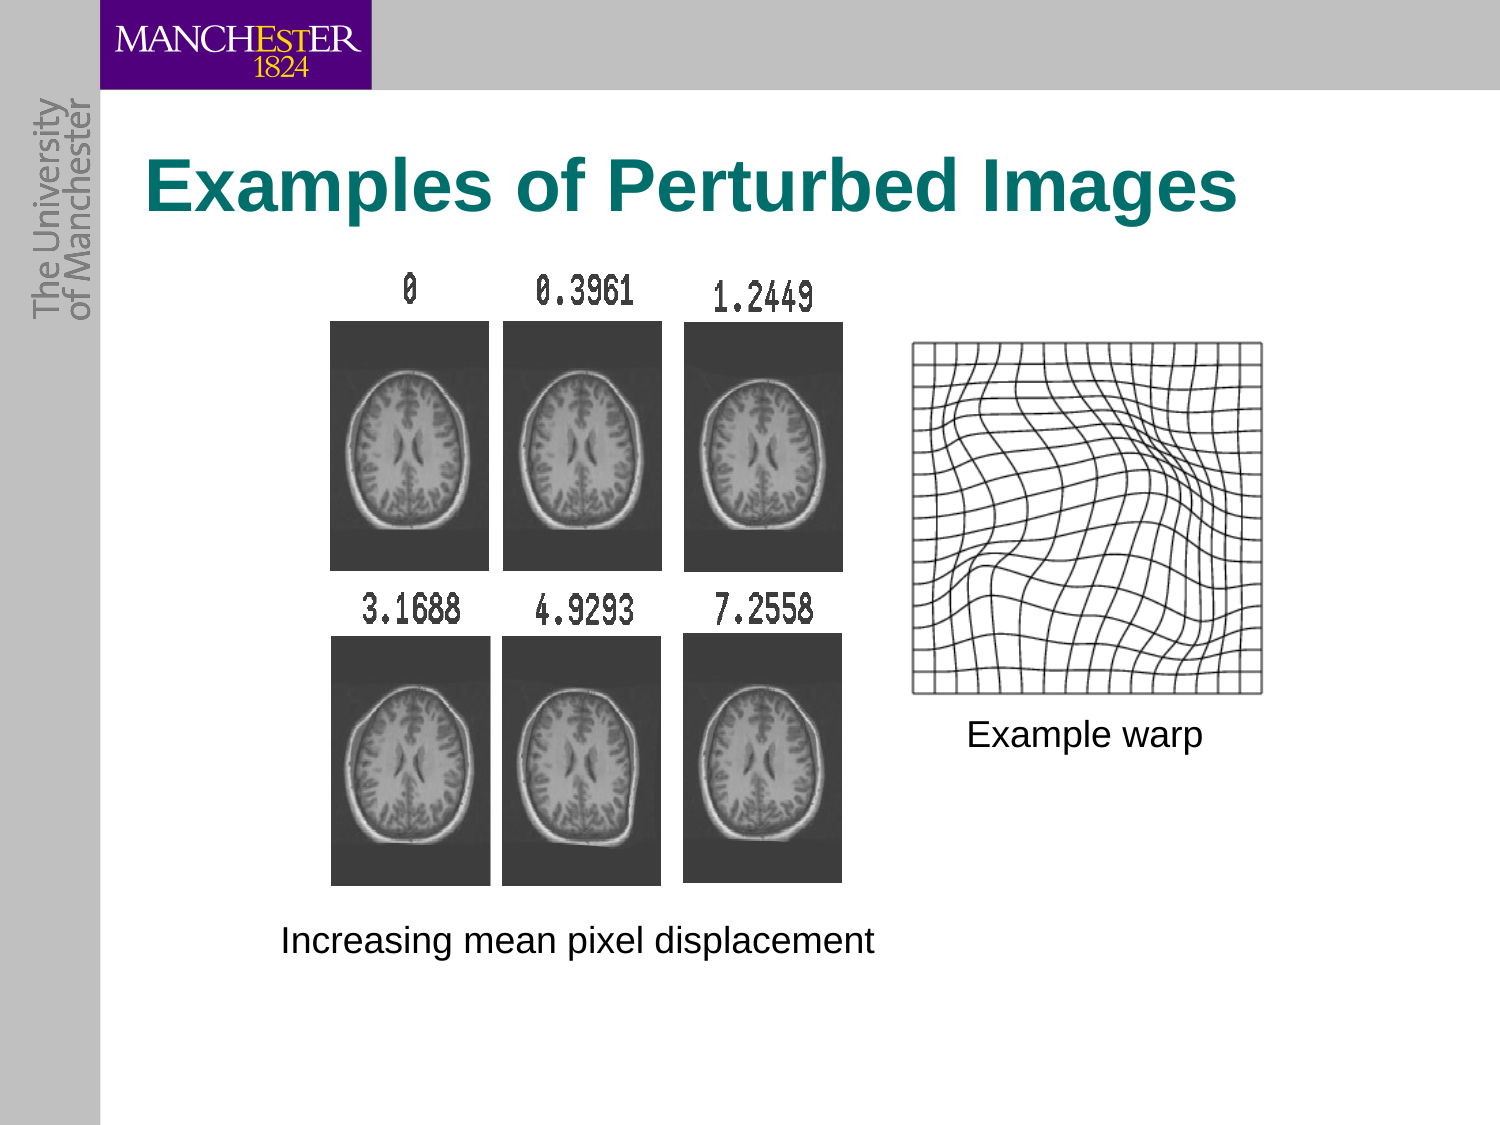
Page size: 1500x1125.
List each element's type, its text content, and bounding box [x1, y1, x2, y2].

picture [905, 335, 1270, 702]
text_box Example warp [909, 706, 1220, 764]
text_box Increasing mean pixel displacement [265, 915, 895, 970]
title Examples of Perturbed Images [129, 120, 1406, 251]
picture [0, 0, 857, 886]
